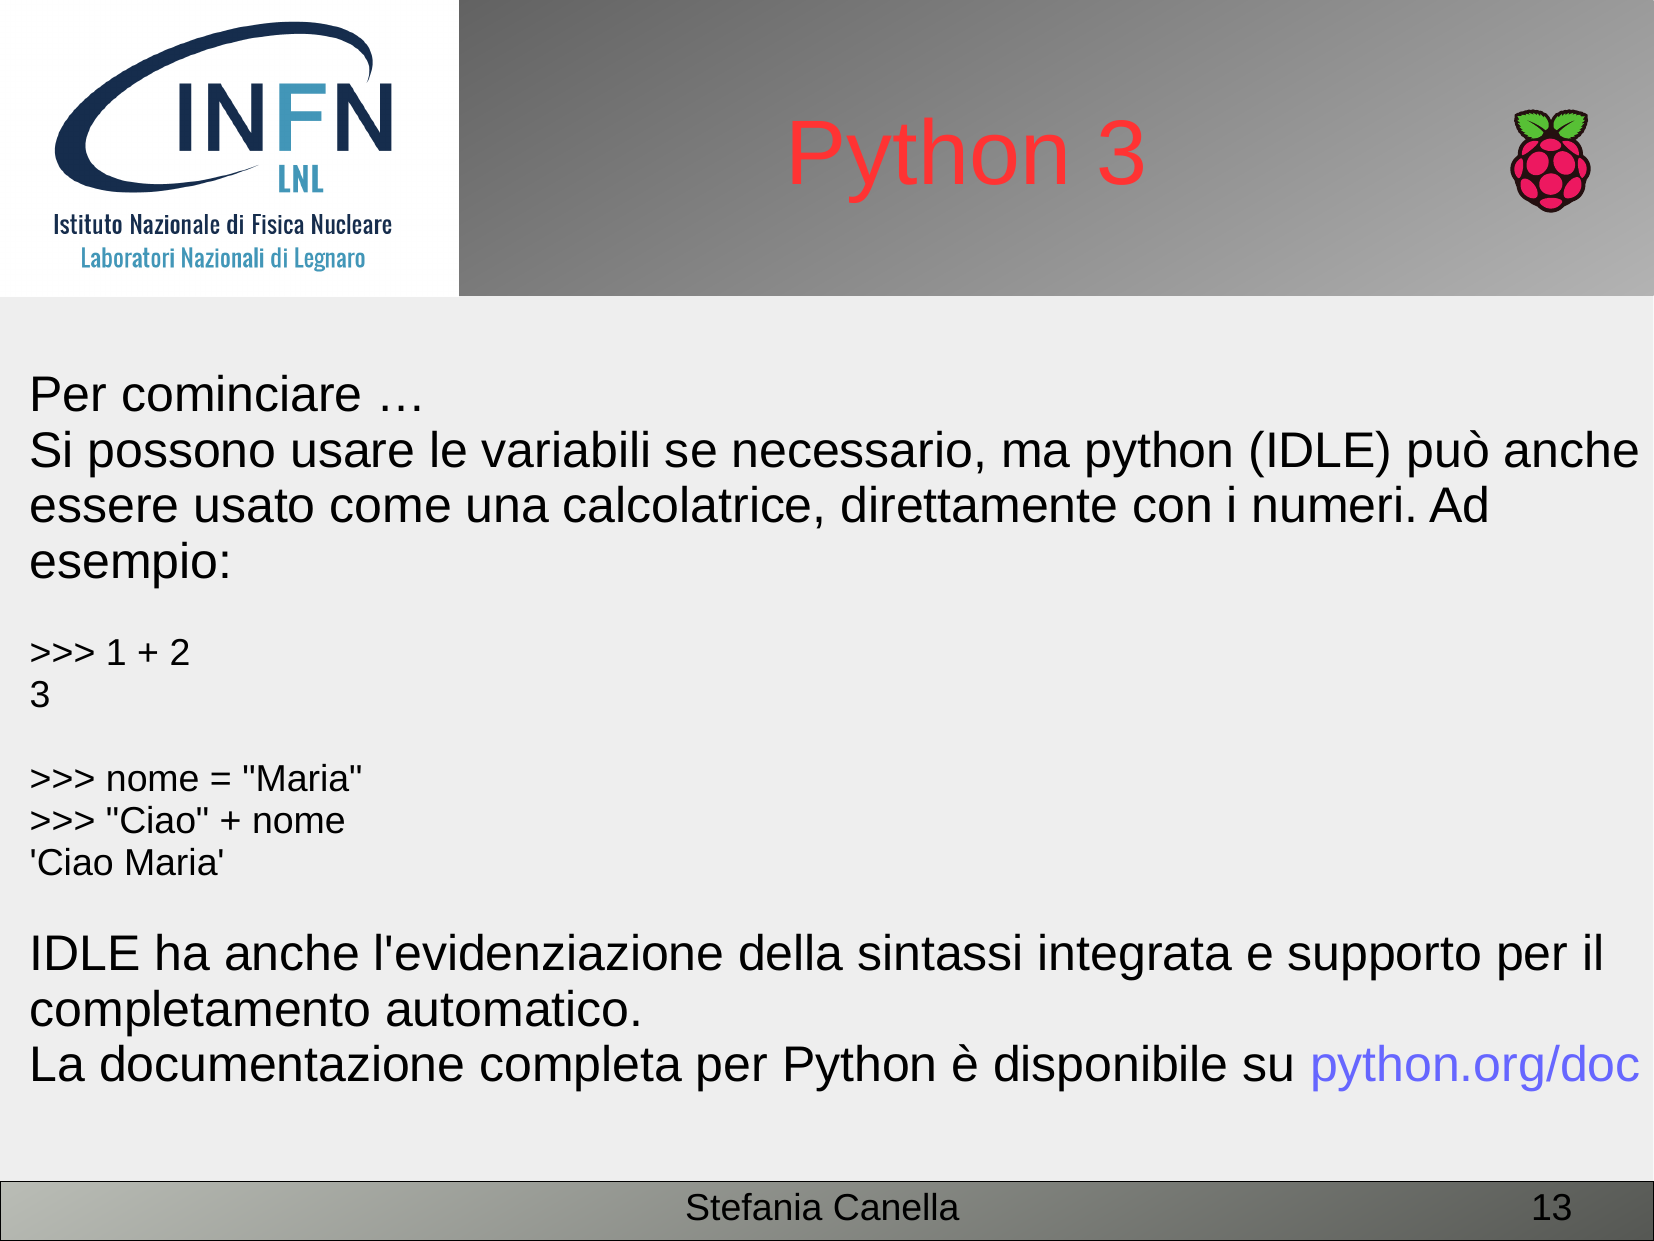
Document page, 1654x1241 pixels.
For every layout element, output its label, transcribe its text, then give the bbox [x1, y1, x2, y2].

subtitle Per cominciare … Si possono usare le variabili se necessario, ma python (IDLE) può anche essere usato come una calcolatrice, direttamente con i numeri. Ad esempio: >>> 1 + 2 3 >>> nome = "Maria" >>> "Ciao" + nome 'Ciao Maria' IDLE ha anche l'evidenziazione della sintassi integrata e supporto per il completamento automatico. La documentazione completa per Python è disponibile su python.org/doc [0, 295, 1654, 1164]
title Python 3 [459, 49, 1571, 257]
picture [0, 0, 459, 297]
text_box [984, 1181, 1516, 1241]
text_box [459, 0, 1654, 295]
text_box [0, 1181, 670, 1241]
text_box Stefania Canella [670, 1178, 984, 1241]
text_box <number> [1516, 1178, 1654, 1241]
